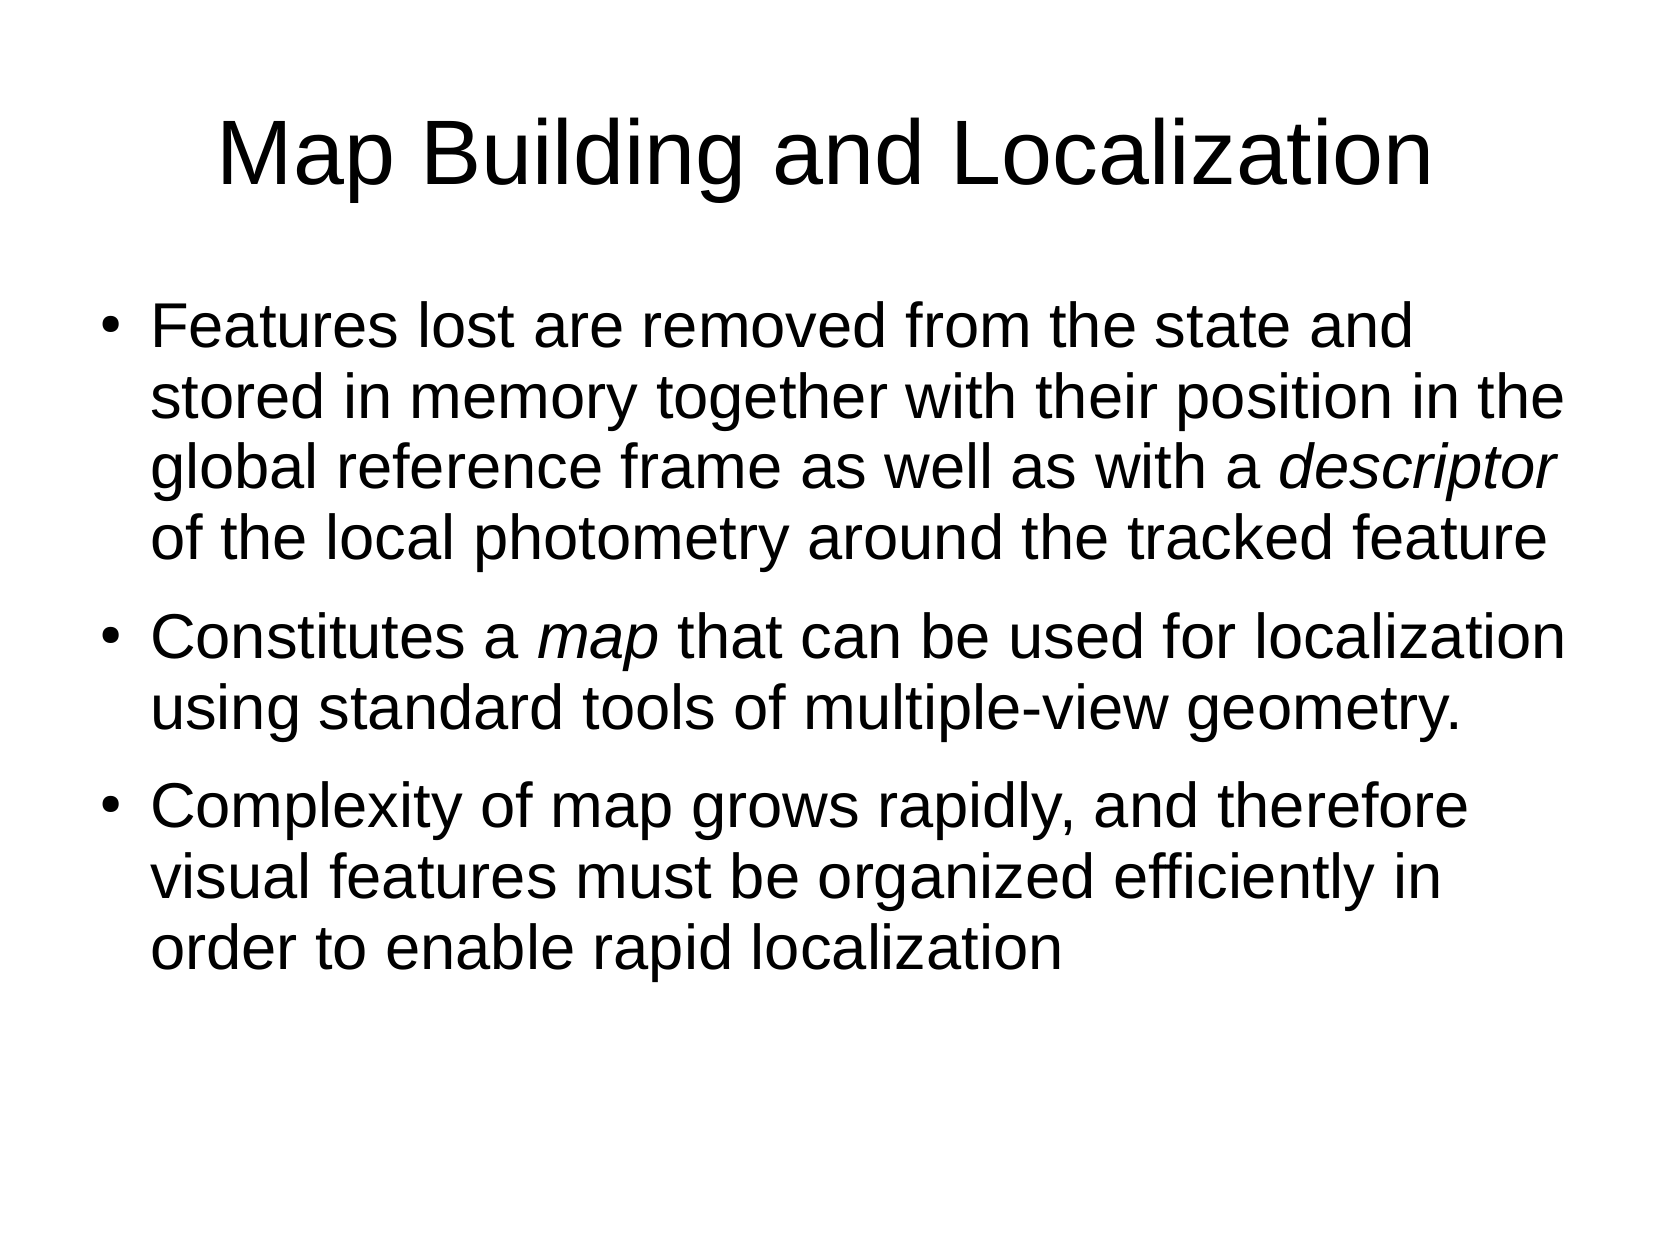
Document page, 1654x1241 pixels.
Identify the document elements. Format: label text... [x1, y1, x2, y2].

list Features lost are removed from the state and stored in memory together with their position in the global reference frame as well as with a descriptor of the local photometry around the tracked feature Constitutes a map that can be used for localization using standard tools of multiple-view geometry. Complexity of map grows rapidly, and therefore visual features must be organized efficiently in order to enable rapid localization [82, 290, 1571, 1010]
title Map Building and Localization [82, 49, 1571, 257]
